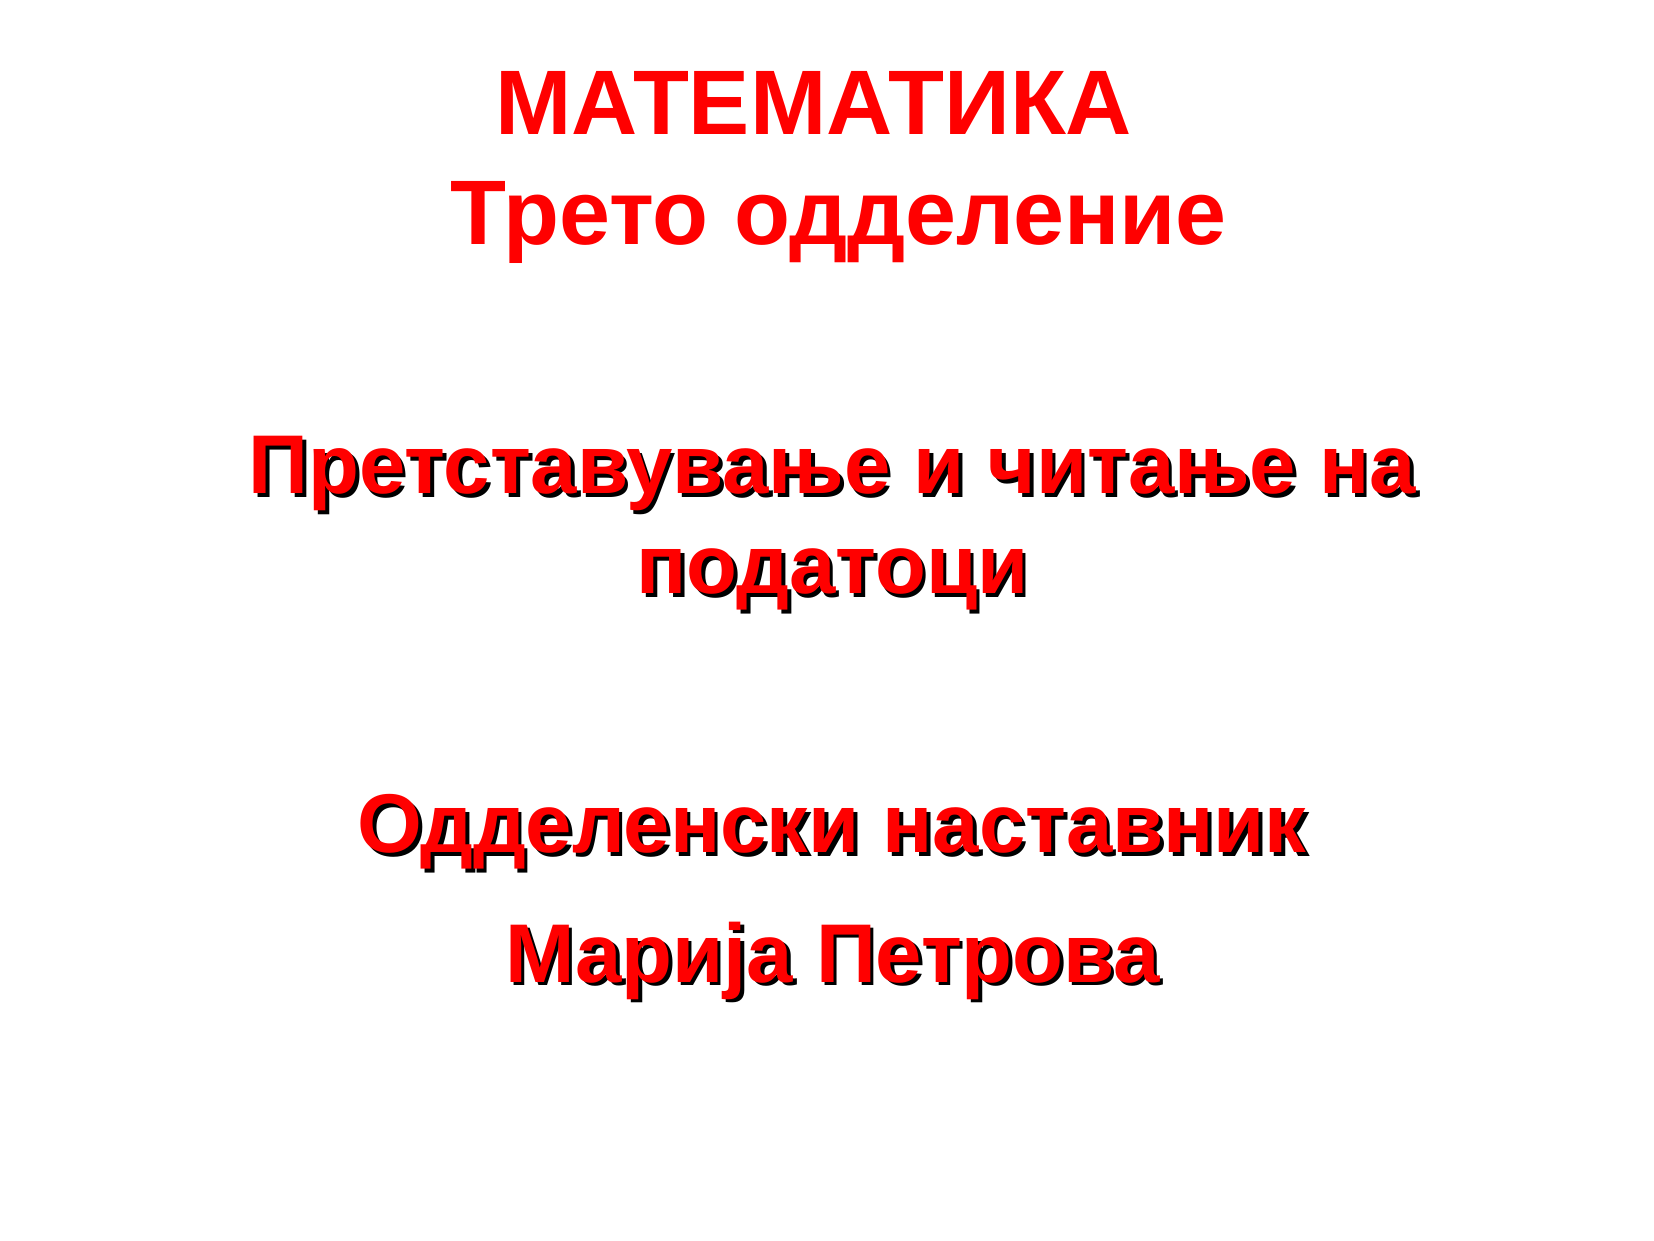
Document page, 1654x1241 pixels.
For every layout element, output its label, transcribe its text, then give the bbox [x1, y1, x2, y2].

title МАТЕМАТИКА Трето одделение [82, 49, 1571, 257]
subtitle Претставување и читање на податоци Одделенски наставник Марија Петрова [88, 407, 1577, 1002]
